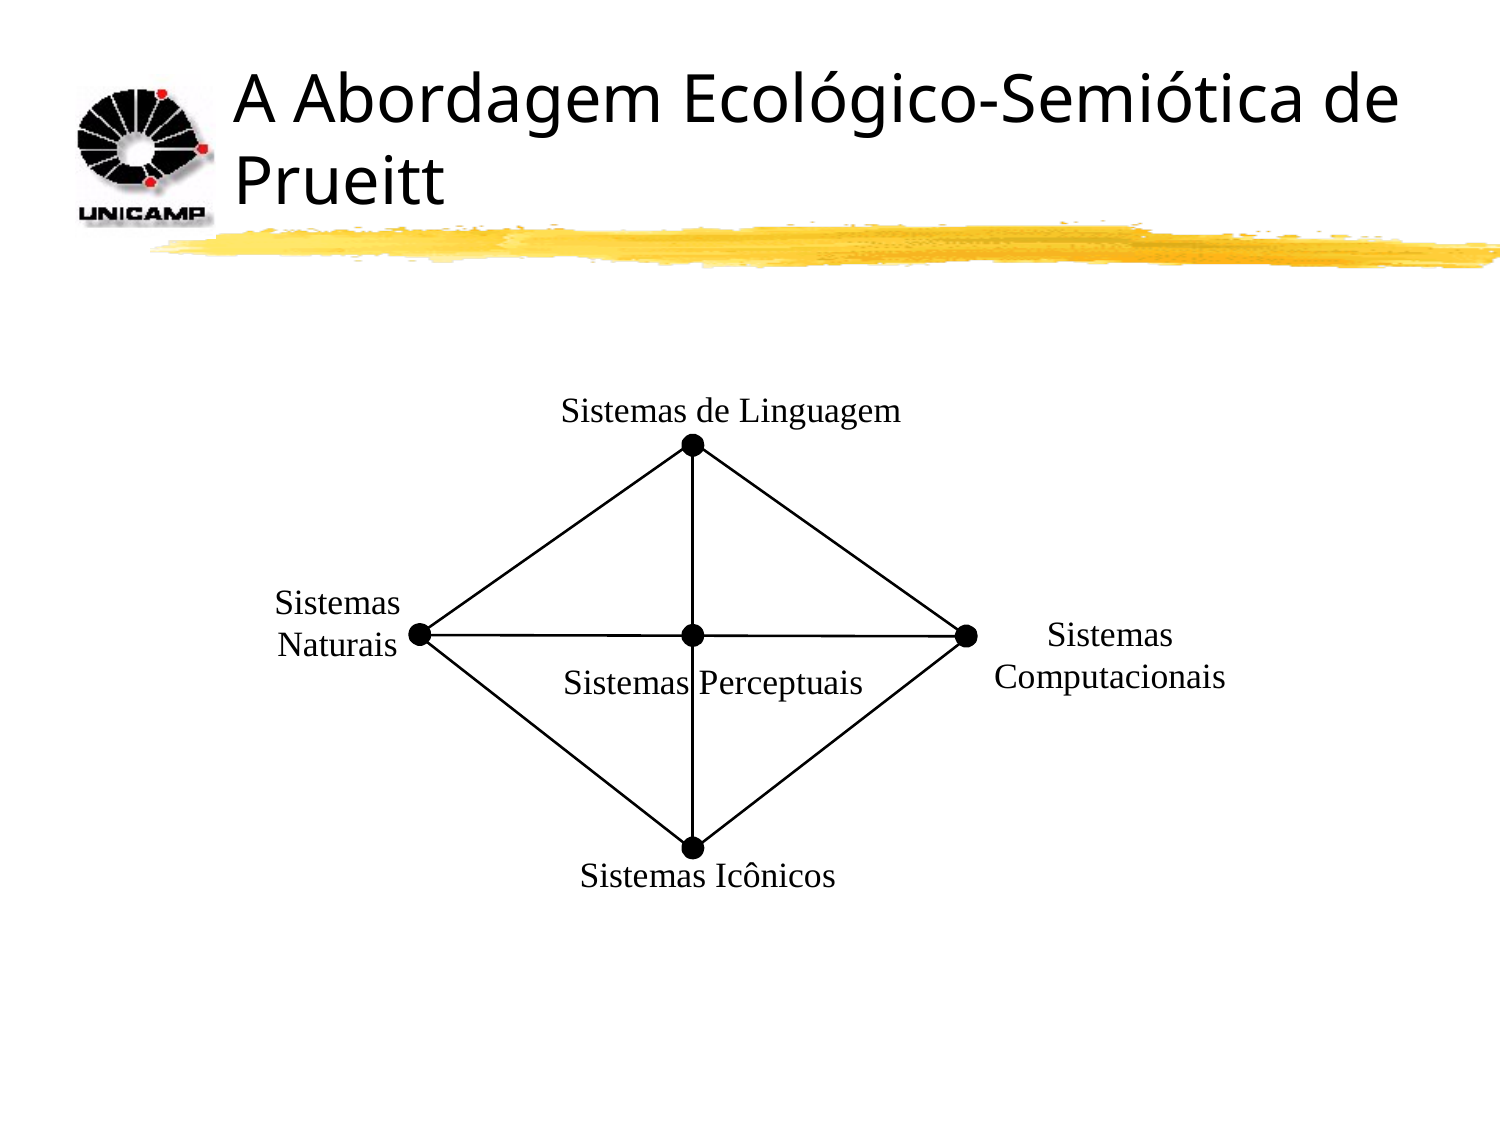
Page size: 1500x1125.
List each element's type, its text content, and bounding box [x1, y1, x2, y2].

title A Abordagem Ecológico-Semiótica de Prueitt [233, 41, 1434, 221]
picture [75, 74, 1500, 279]
chart [225, 375, 1254, 938]
